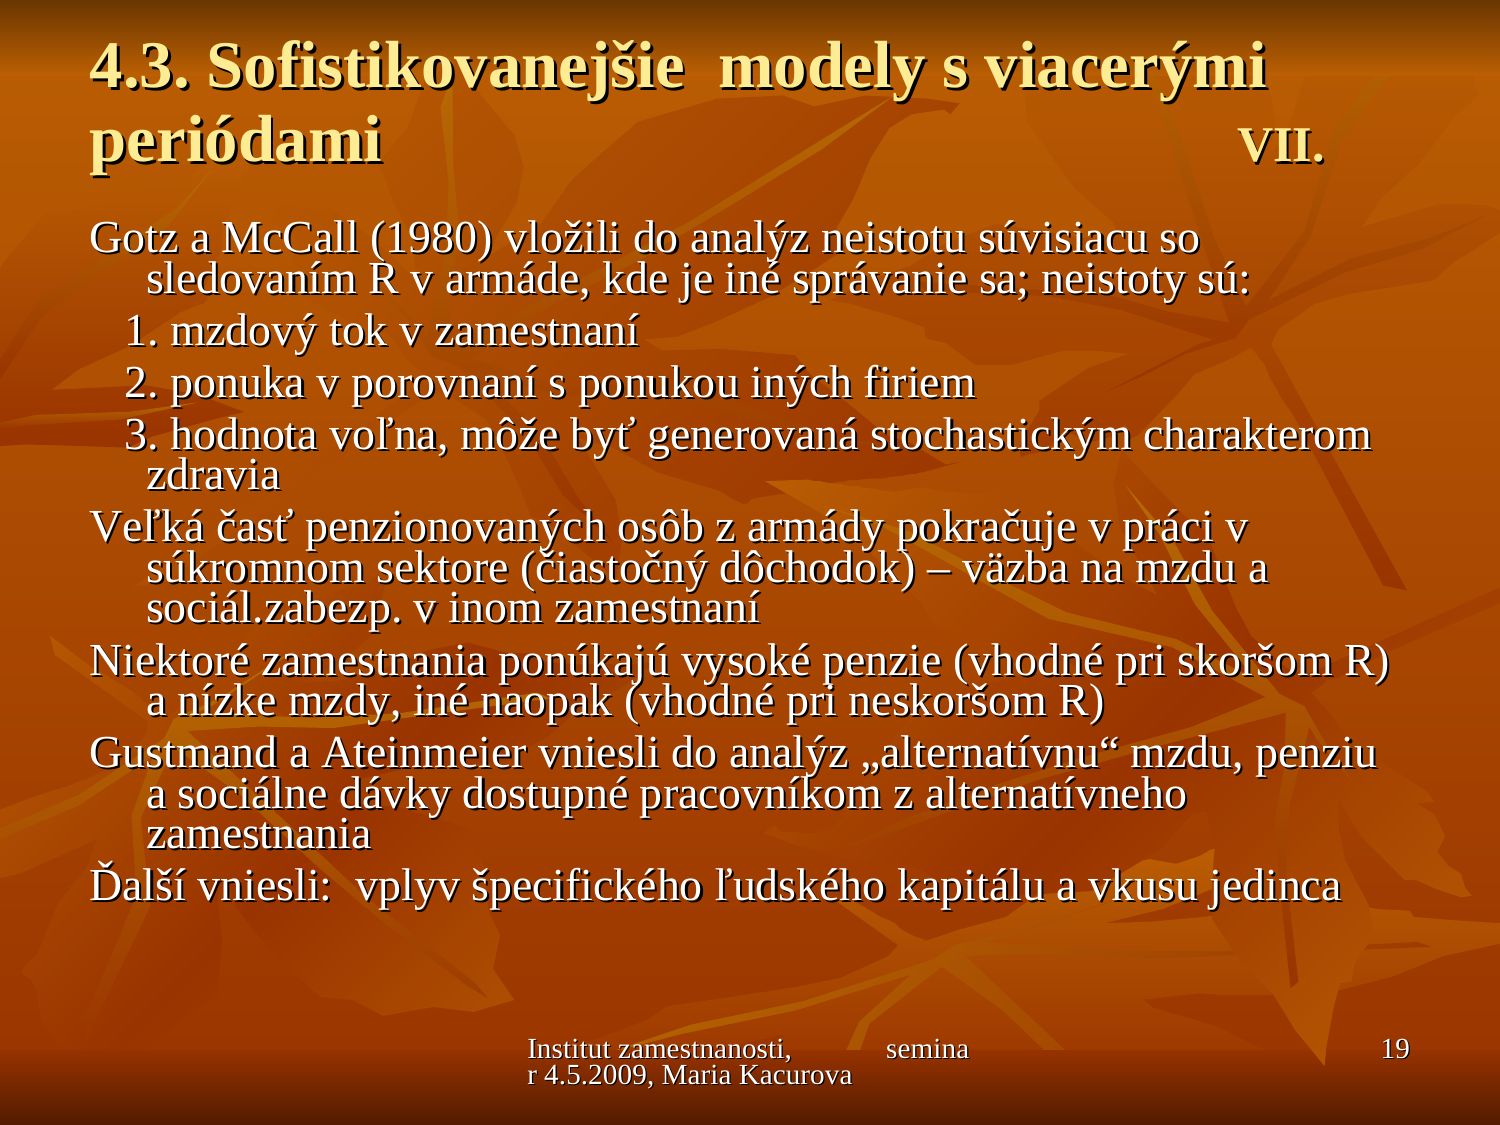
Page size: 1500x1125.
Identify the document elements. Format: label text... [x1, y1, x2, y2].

list Gotz a McCall (1980) vložili do analýz neistotu súvisiacu so sledovaním R v armáde, kde je iné správanie sa; neistoty sú: 1. mzdový tok v zamestnaní 2. ponuka v porovnaní s ponukou iných firiem 3. hodnota voľna, môže byť generovaná stochastickým charakterom zdravia Veľká časť penzionovaných osôb z armády pokračuje v práci v súkromnom sektore (čiastočný dôchodok) – väzba na mzdu a sociál.zabezp. v inom zamestnaní Niektoré zamestnania ponúkajú vysoké penzie (vhodné pri skoršom R) a nízke mzdy, iné naopak (vhodné pri neskoršom R) Gustmand a Ateinmeier vniesli do analýz „alternatívnu“ mzdu, penziu a sociálne dávky dostupné pracovníkom z alternatívneho zamestnania Ďalší vniesli: vplyv špecifického ľudského kapitálu a vkusu jedinca [75, 212, 1426, 1078]
title 4.3. Sofistikovanejšie modely s viacerými periódami VII. [75, 11, 1426, 212]
